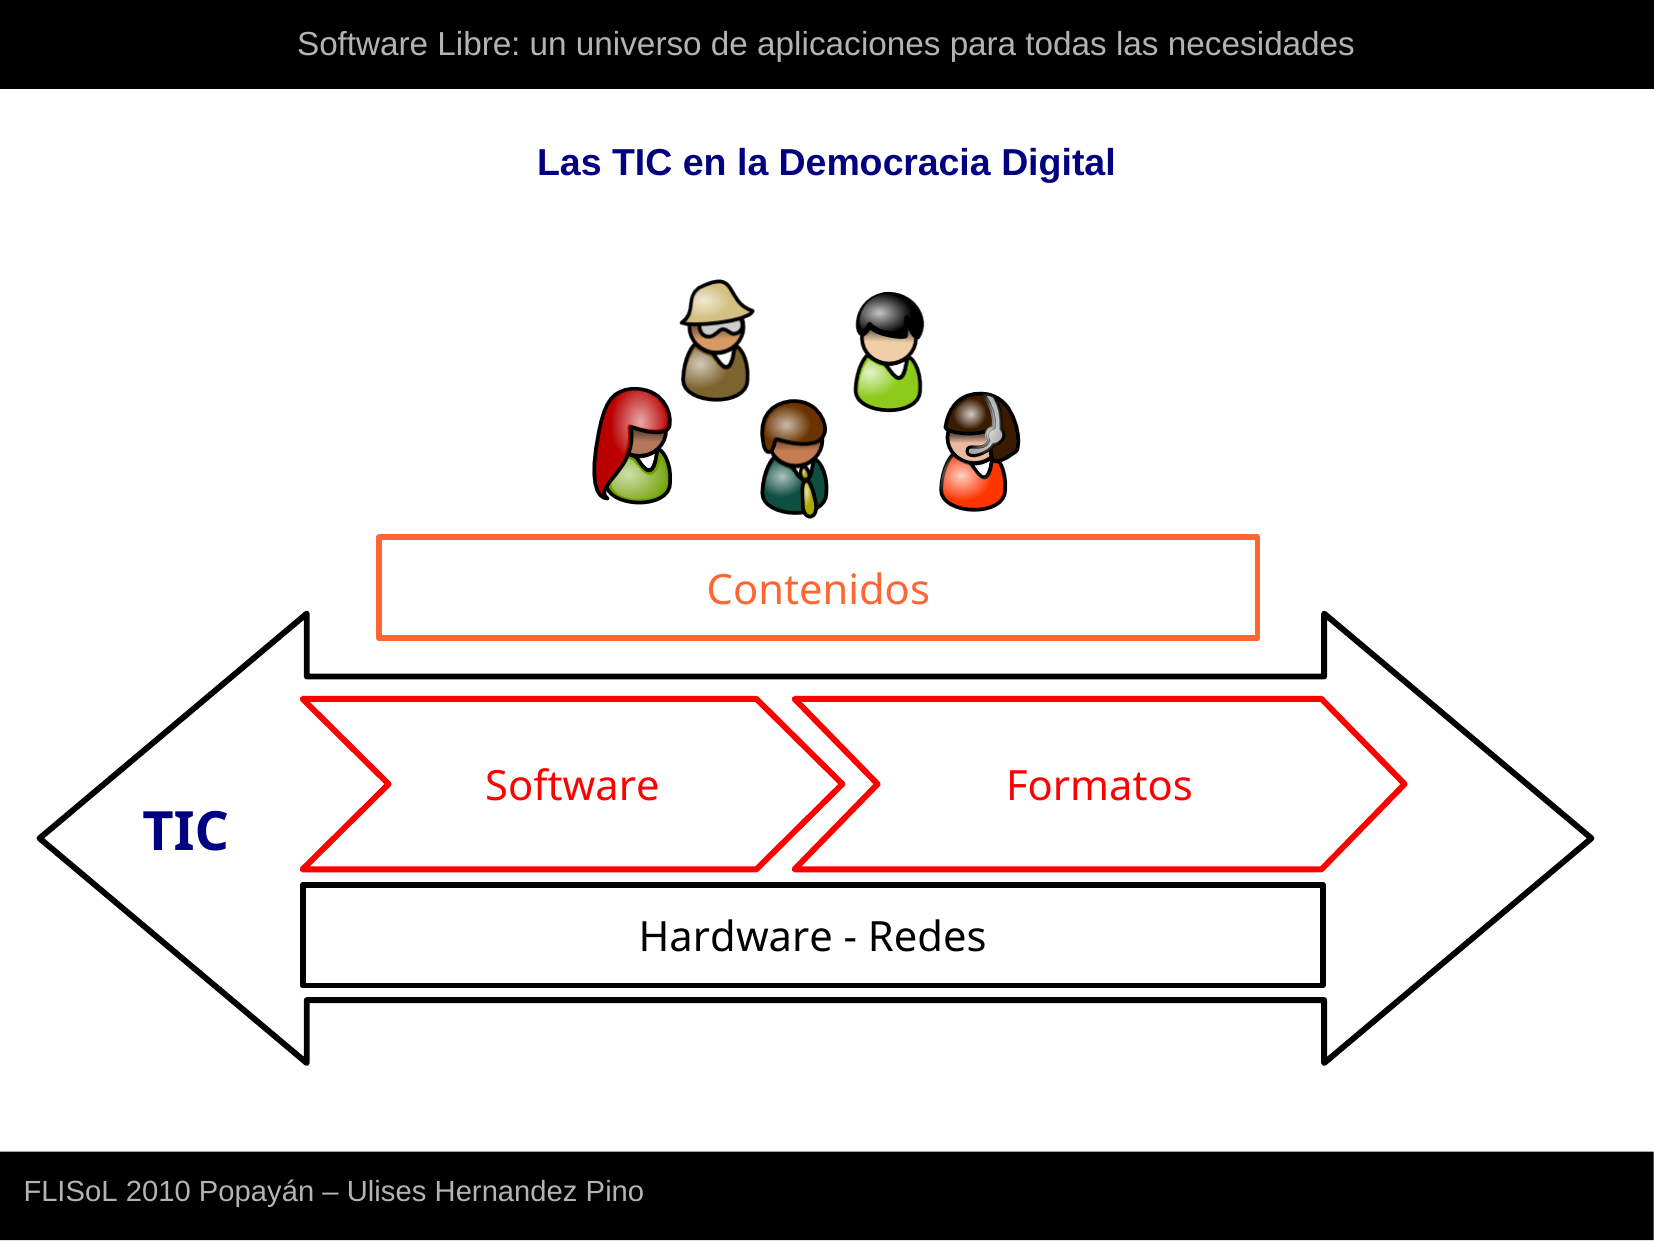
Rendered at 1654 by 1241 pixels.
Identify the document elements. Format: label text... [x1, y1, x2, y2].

text_box Formatos [794, 698, 1405, 870]
picture [572, 276, 1040, 521]
text_box Contenidos [379, 537, 1258, 639]
title Las TIC en la Democracia Digital [82, 125, 1571, 200]
text_box Hardware - Redes [302, 884, 1323, 986]
text_box Software [302, 698, 843, 870]
text_box TIC [127, 785, 290, 880]
